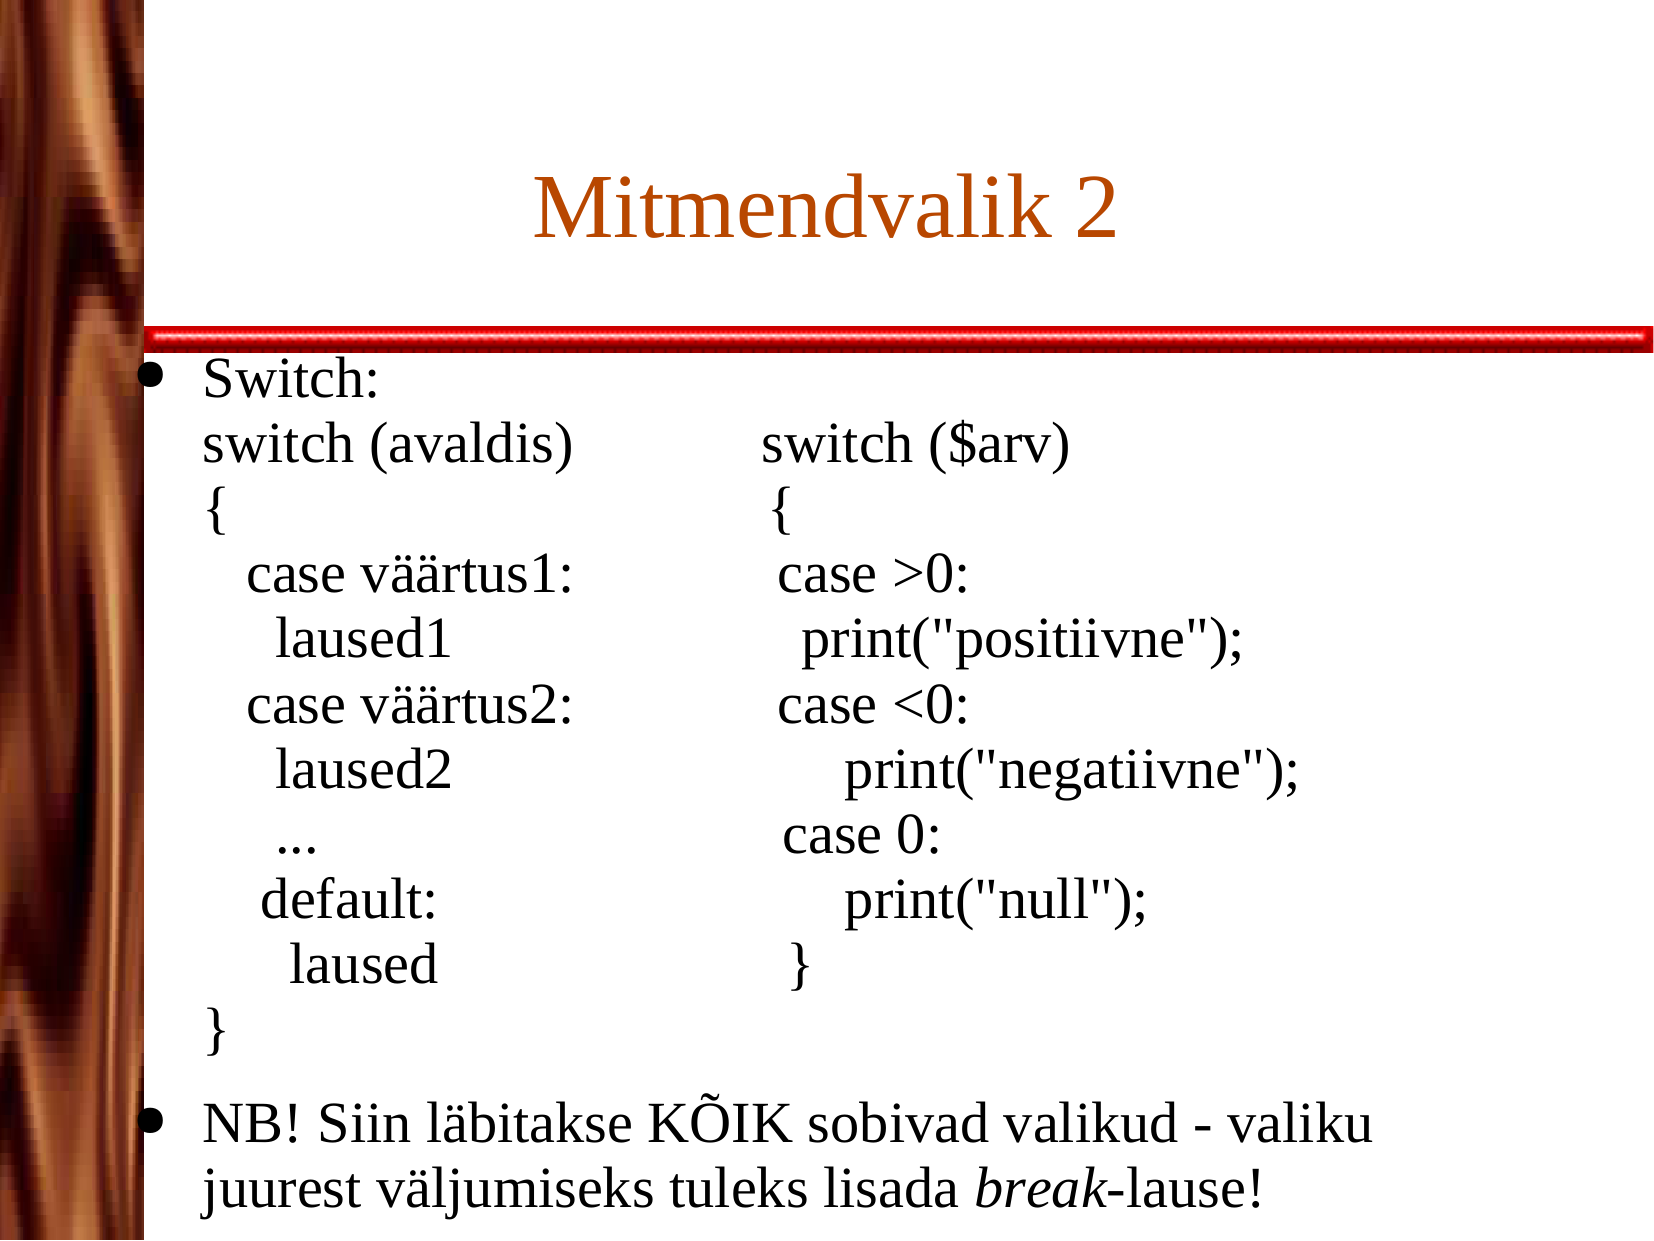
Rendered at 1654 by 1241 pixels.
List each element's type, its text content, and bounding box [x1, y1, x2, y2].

picture [0, 0, 1654, 1240]
list Switch: switch (avaldis) switch ($arv) { { case väärtus1: case >0: laused1 print("positiivne"); case väärtus2: case <0: laused2 print("negatiivne"); ... case 0: default: print("null"); laused } } NB! Siin läbitakse KÕIK sobivad valikud - valiku juurest väljumiseks tuleks lisada break-lause! [121, 344, 1533, 1220]
title Mitmendvalik 2 [121, 100, 1533, 312]
